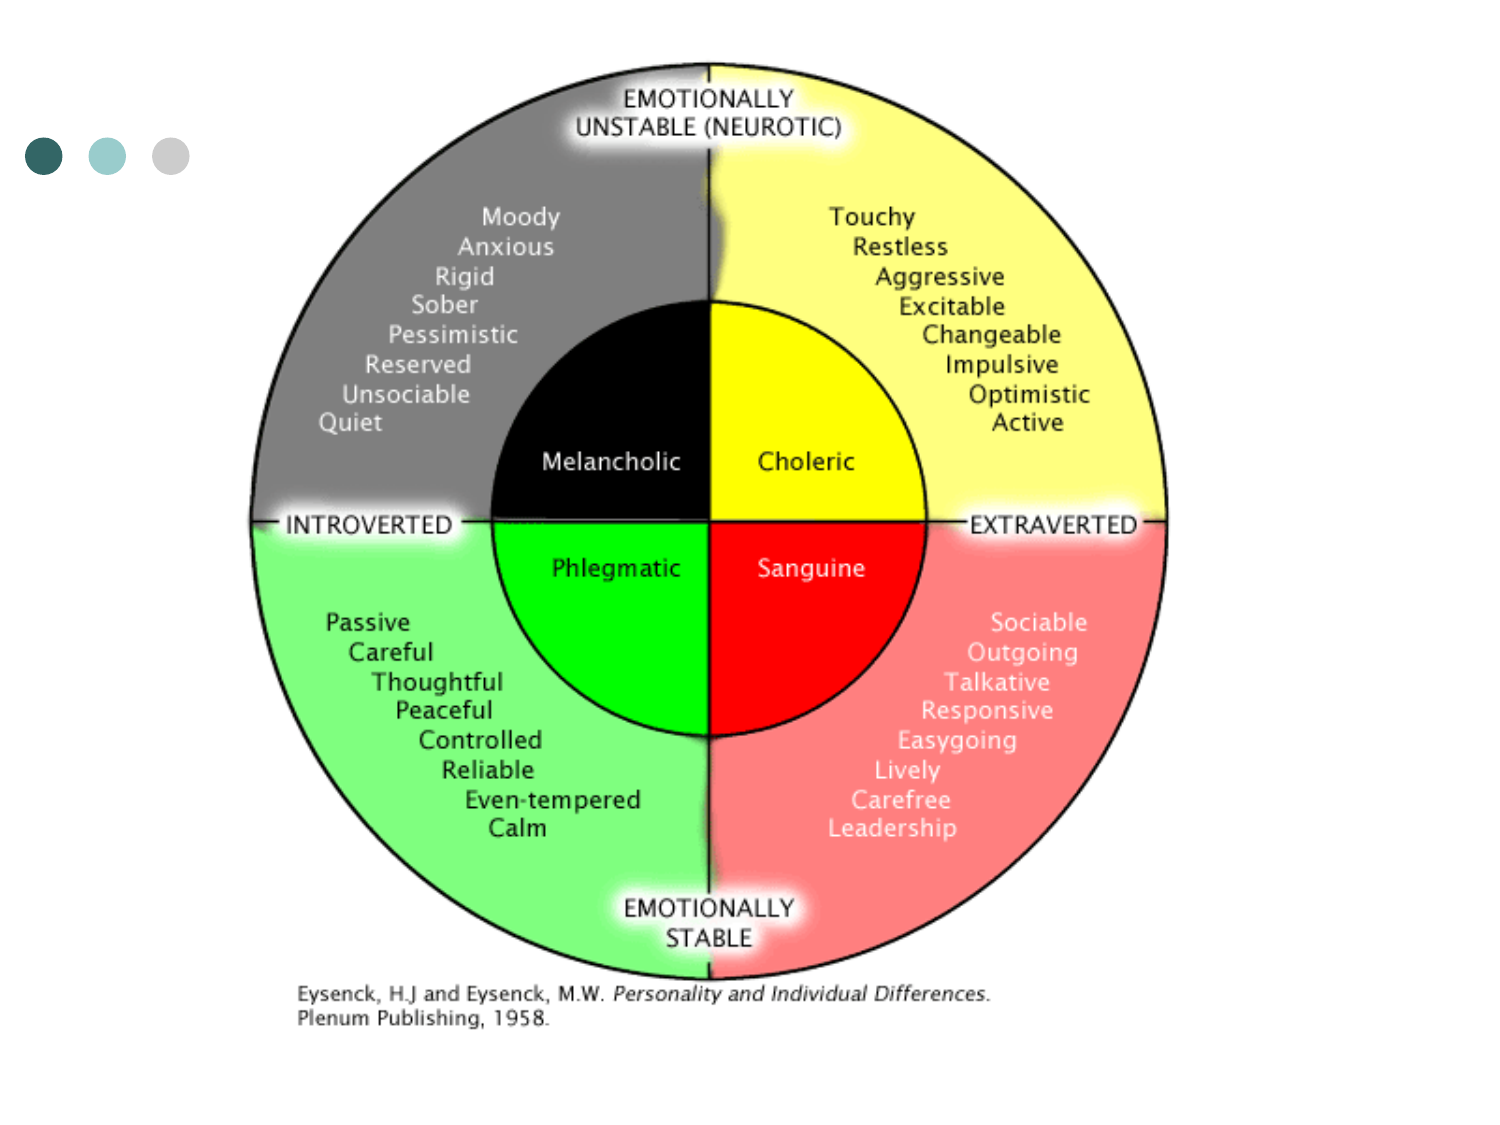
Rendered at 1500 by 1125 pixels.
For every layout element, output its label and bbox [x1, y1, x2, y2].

picture [194, 7, 1223, 1035]
